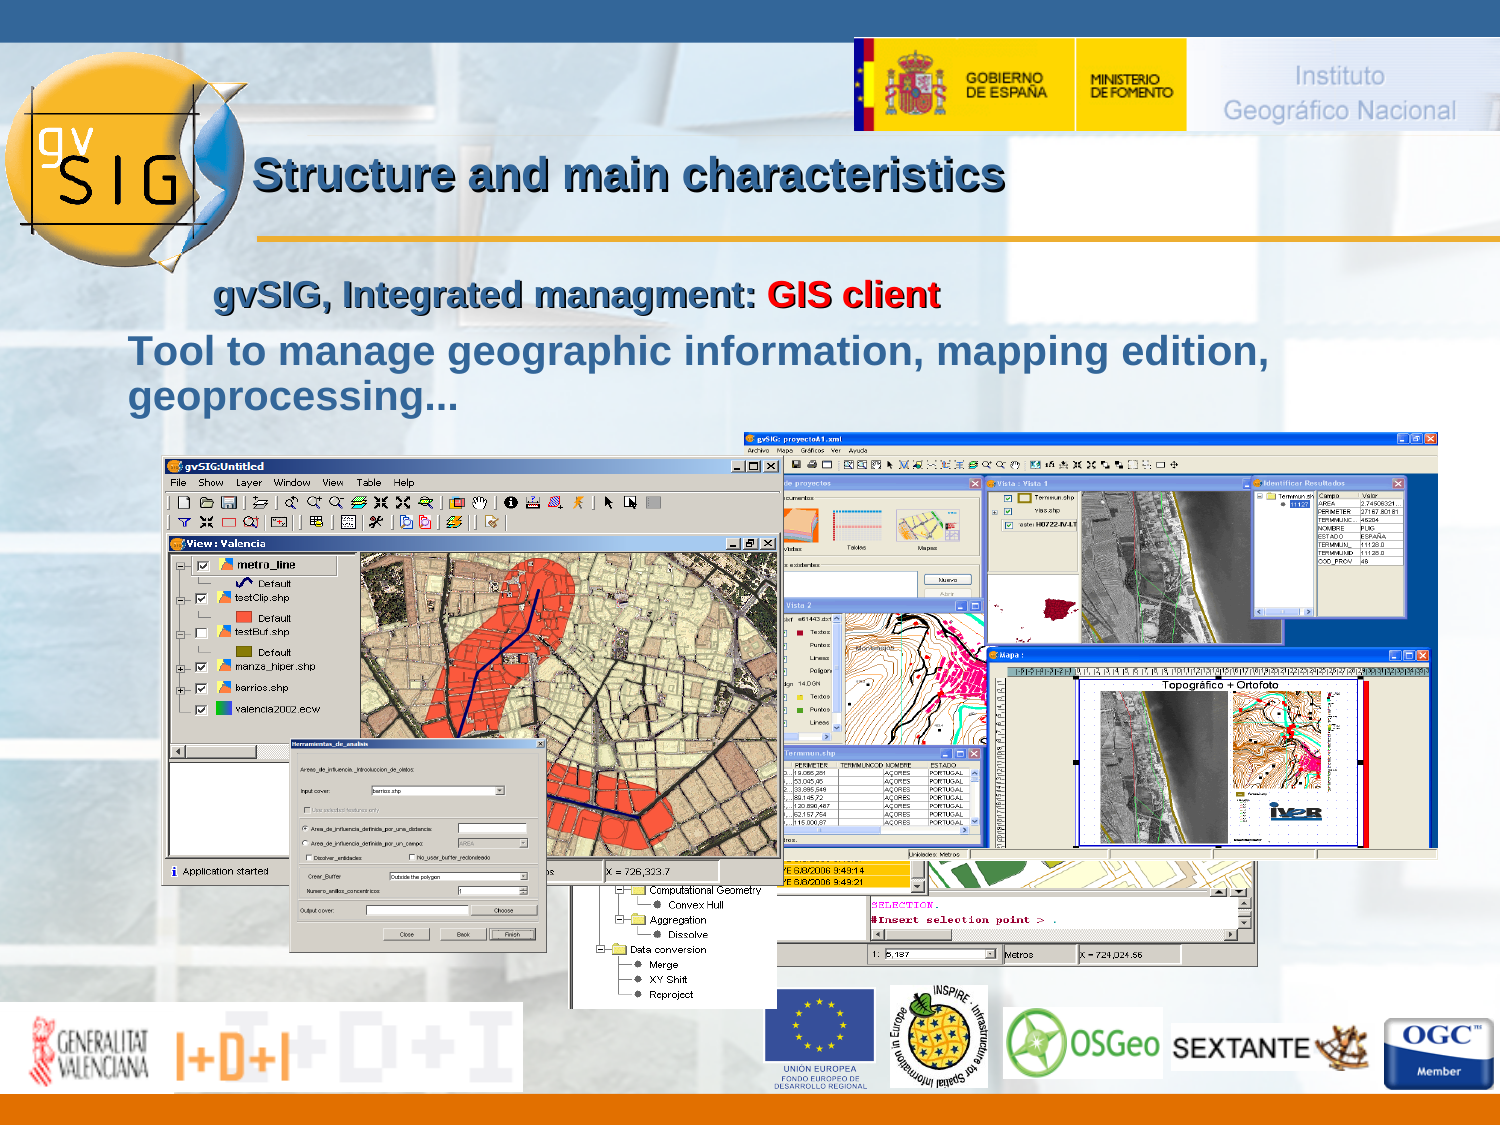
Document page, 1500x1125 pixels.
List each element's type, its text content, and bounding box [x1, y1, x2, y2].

picture [854, 37, 1500, 131]
picture [161, 432, 1438, 1089]
text_box Tool to manage geographic information, mapping edition, geoprocessing... [112, 322, 1500, 427]
picture [1003, 1007, 1163, 1079]
picture [0, 49, 250, 276]
text_box Structure and main characteristics [236, 142, 1500, 211]
text_box gvSIG, Integrated managment: GIS client [197, 267, 1500, 322]
picture [0, 1002, 523, 1094]
picture [1171, 1023, 1375, 1071]
picture [890, 985, 988, 1088]
picture [1384, 1018, 1494, 1090]
